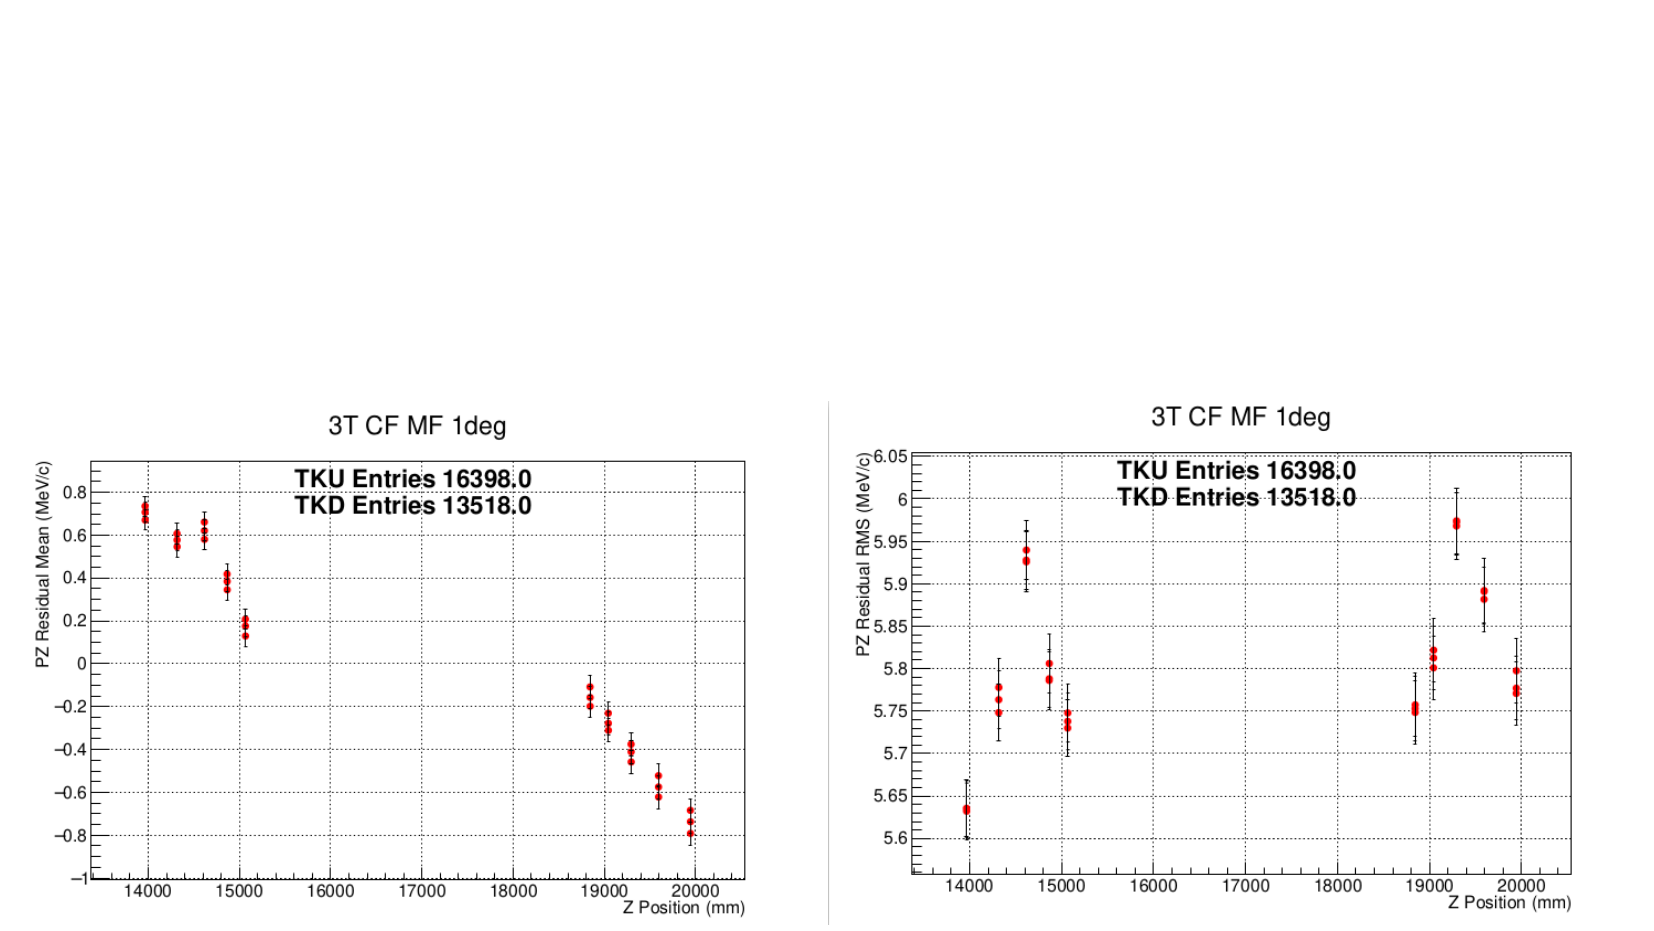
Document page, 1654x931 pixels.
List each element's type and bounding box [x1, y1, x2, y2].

picture [11, 410, 827, 931]
picture [828, 401, 1654, 925]
